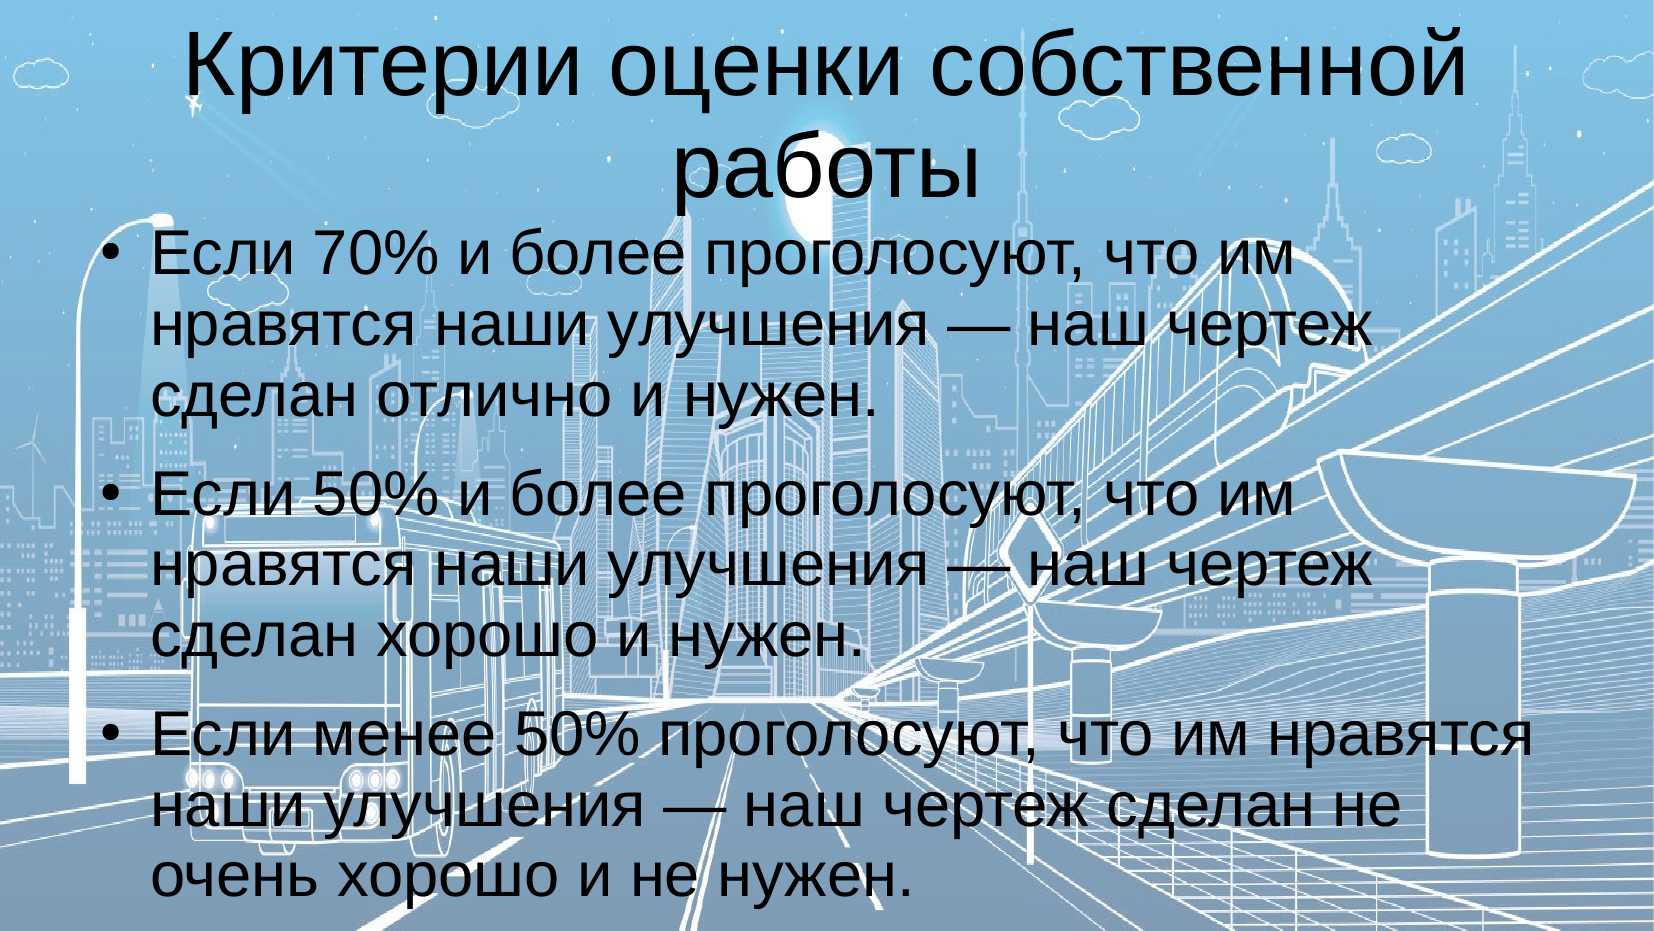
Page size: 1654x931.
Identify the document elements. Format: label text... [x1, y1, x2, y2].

list Если 70% и более проголосуют, что им нравятся наши улучшения — наш чертеж сделан отлично и нужен. Если 50% и более проголосуют, что им нравятся наши улучшения — наш чертеж сделан хорошо и нужен. Если менее 50% проголосуют, что им нравятся наши улучшения — наш чертеж сделан не очень хорошо и не нужен. [82, 217, 1571, 916]
title Критерии оценки собственной работы [82, 12, 1571, 217]
